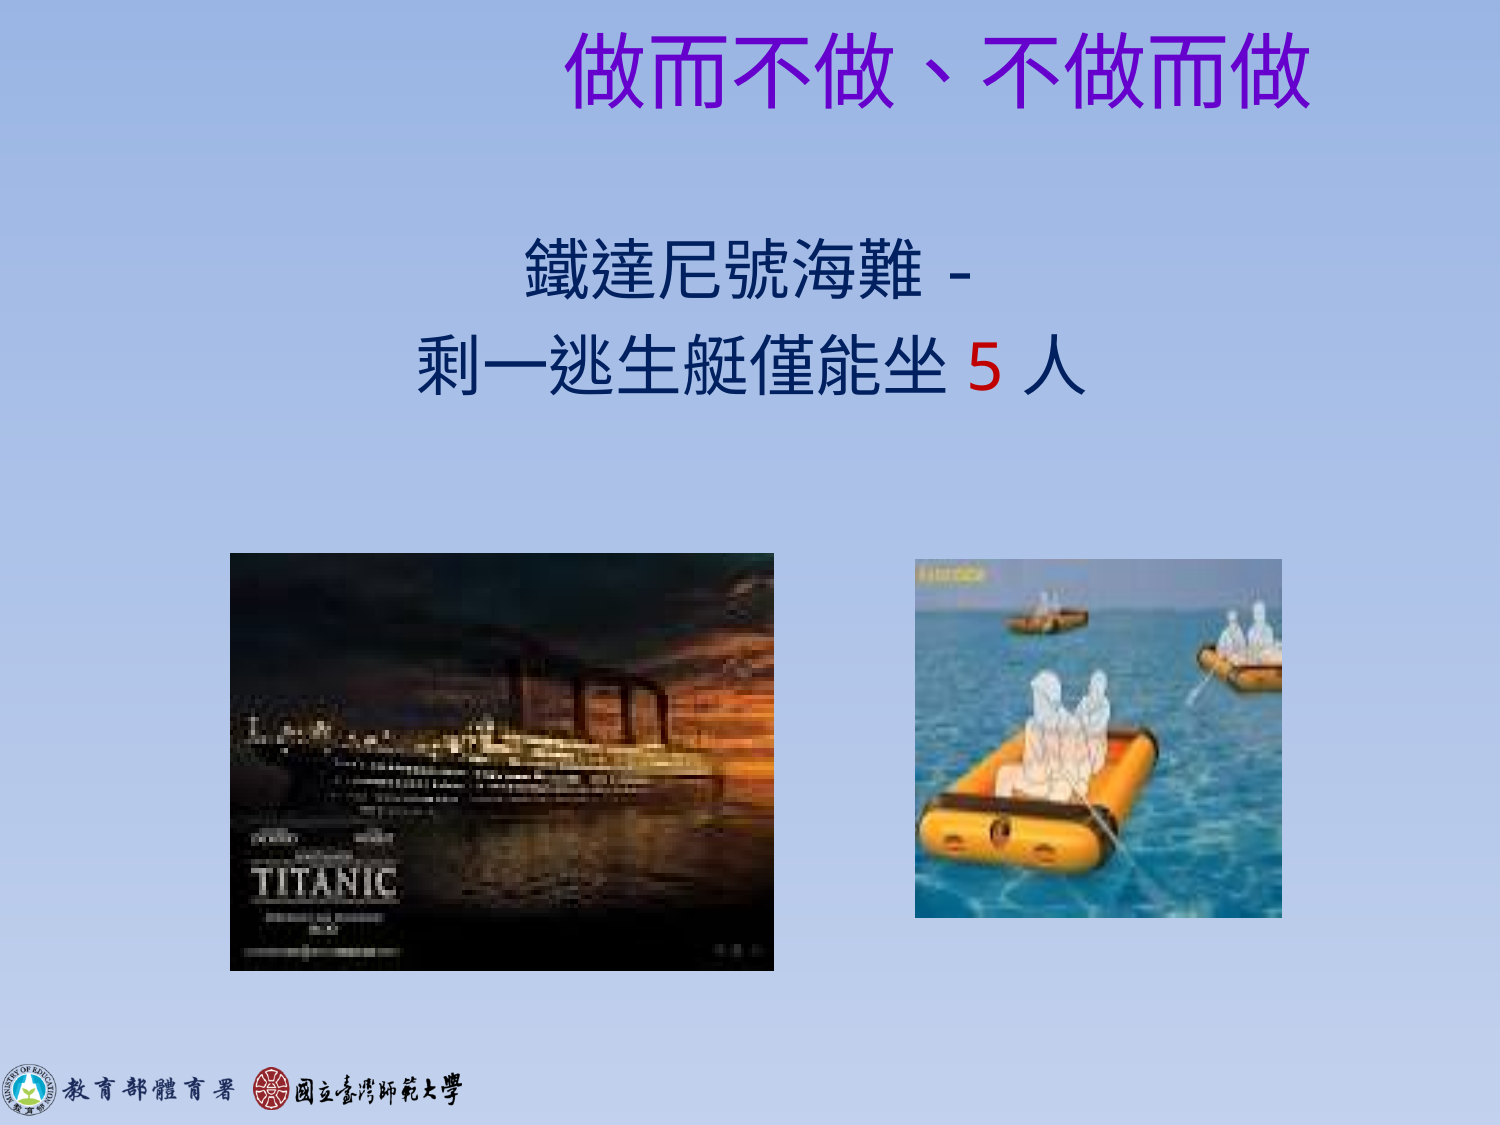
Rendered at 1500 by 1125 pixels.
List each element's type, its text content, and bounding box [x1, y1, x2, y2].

picture [230, 553, 774, 971]
title 做而不做、不做而做 [123, 0, 1399, 190]
subtitle 鐵達尼號海難- 剩一逃生艇僅能坐5人 [224, 220, 1275, 421]
picture [915, 559, 1282, 918]
